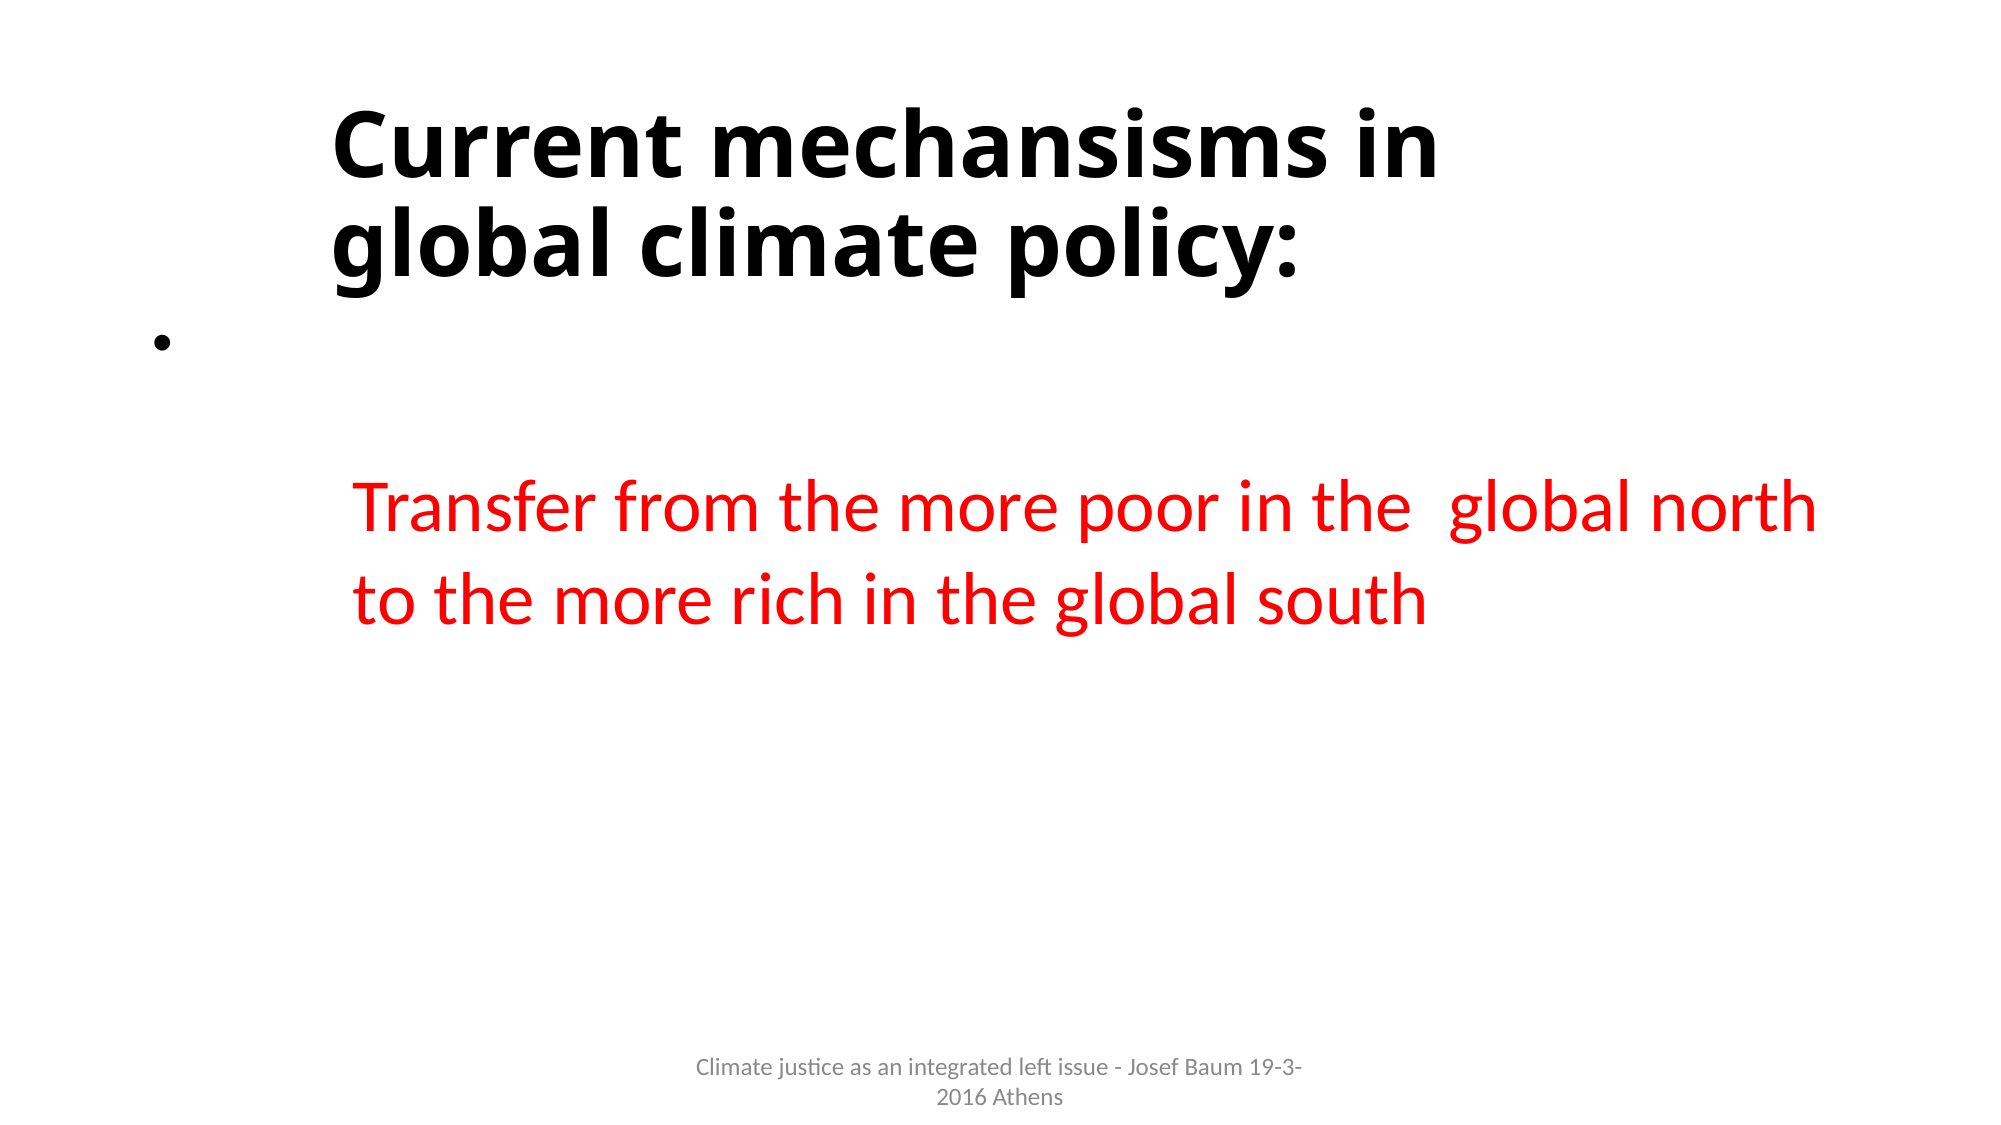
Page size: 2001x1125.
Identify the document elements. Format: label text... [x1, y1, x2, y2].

text_box Climate justice as an integrated left issue - Josef Baum 19-3-2016 Athens [662, 1042, 1338, 1103]
title Current mechansisms in global climate policy: [315, 45, 1676, 299]
list Transfer from the more poor in the global north to the more rich in the global south [137, 299, 1863, 1014]
